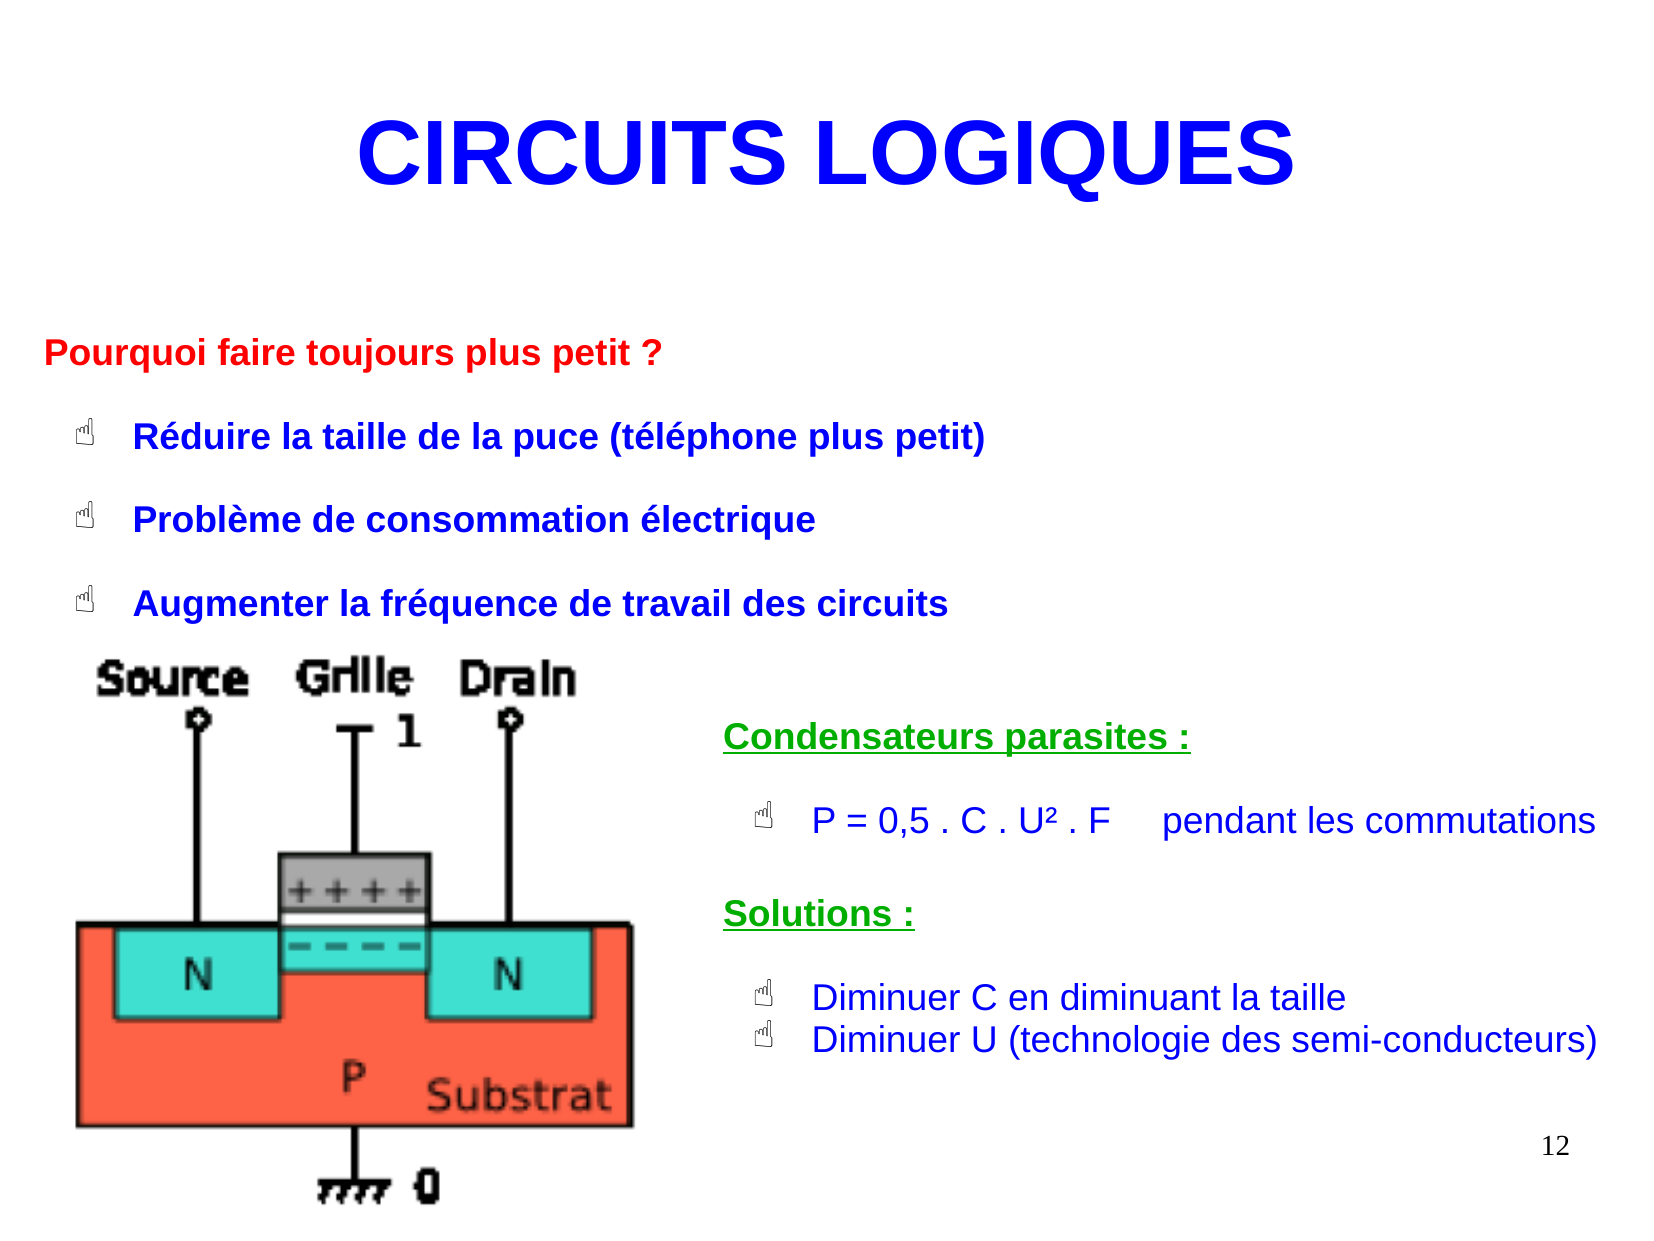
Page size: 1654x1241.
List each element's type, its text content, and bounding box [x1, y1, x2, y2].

text_box Solutions : Diminuer C en diminuant la taille Diminuer U (technologie des semi-conducteurs) [708, 885, 1624, 1190]
picture [51, 635, 650, 1240]
text_box Condensateurs parasites : P = 0,5 . C . U² . F pendant les commutations [708, 708, 1624, 885]
text_box Pourquoi faire toujours plus petit ? Réduire la taille de la puce (téléphone plus petit) Problème de consommation électrique Augmenter la fréquence de travail des circuits [29, 324, 1536, 807]
title CIRCUITS LOGIQUES [0, 49, 1654, 257]
